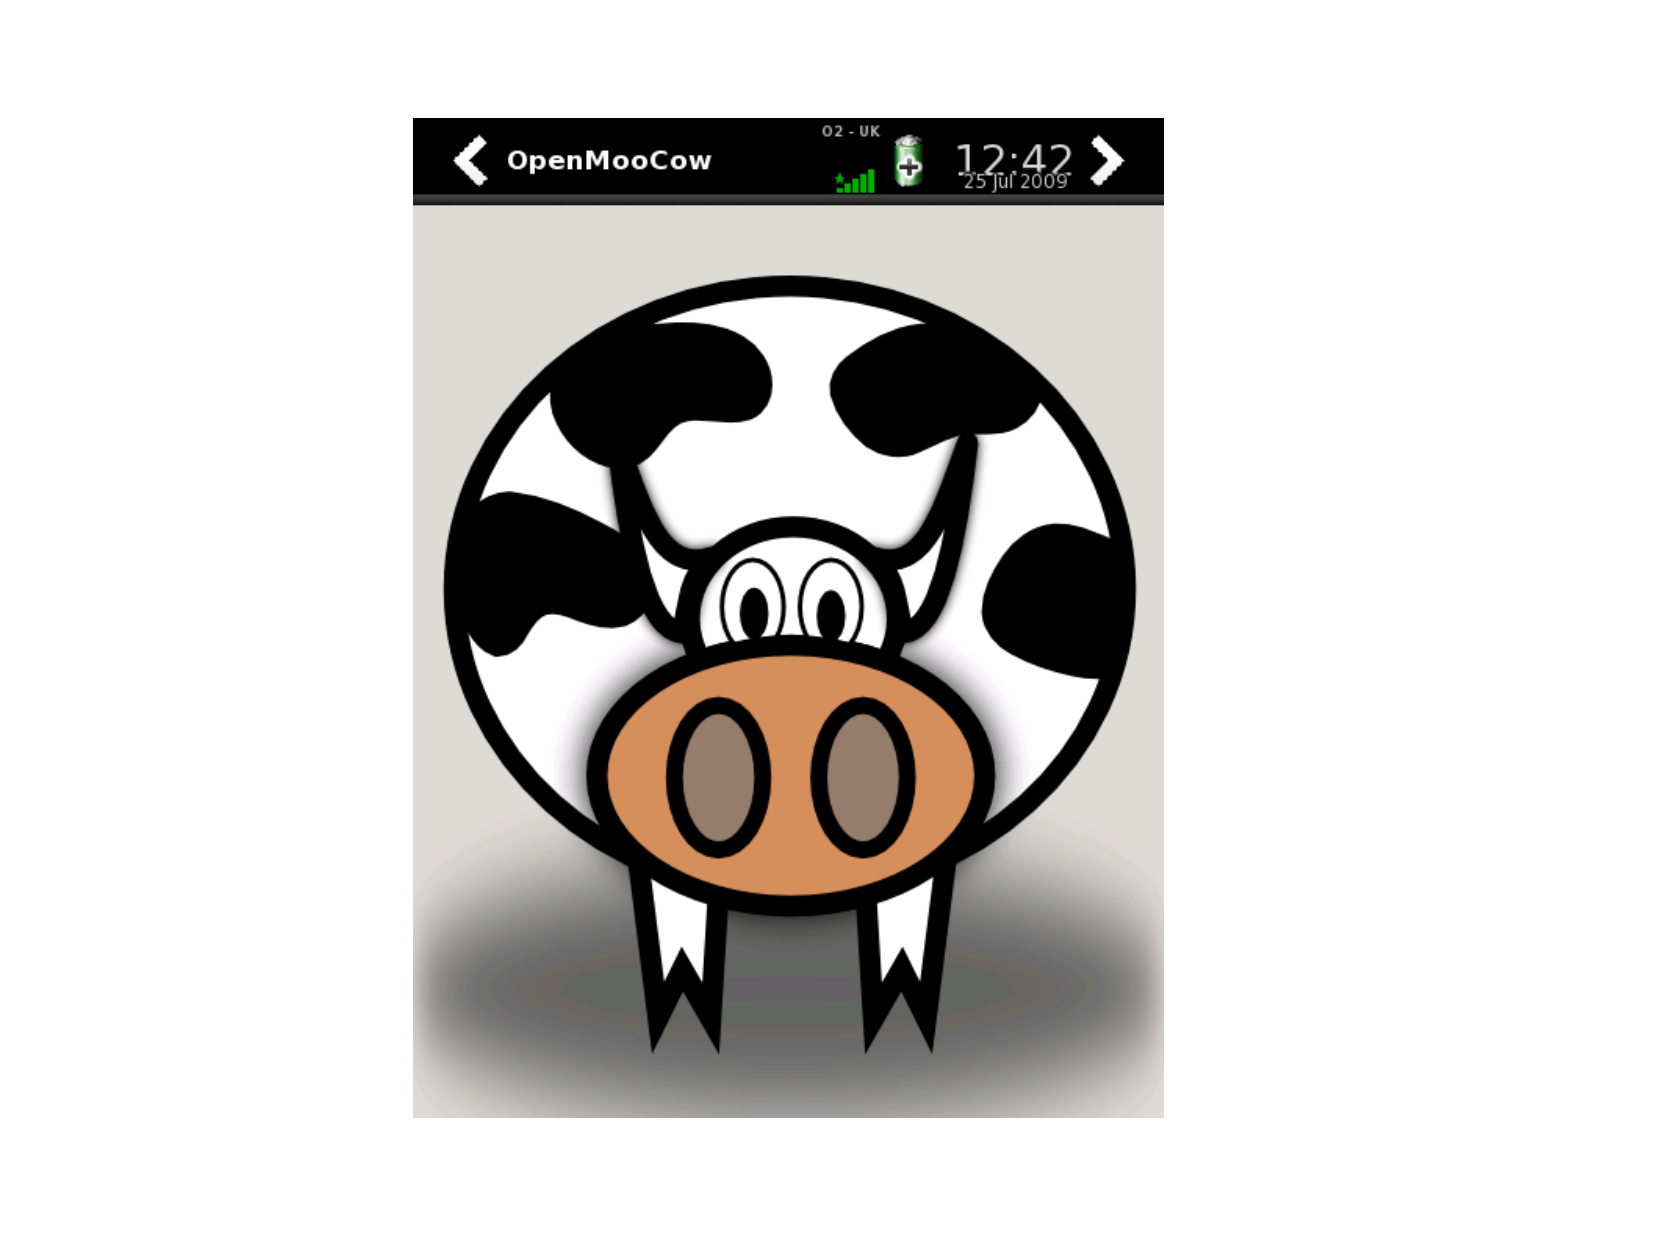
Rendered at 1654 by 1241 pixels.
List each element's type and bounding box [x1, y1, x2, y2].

picture [413, 118, 1164, 1119]
